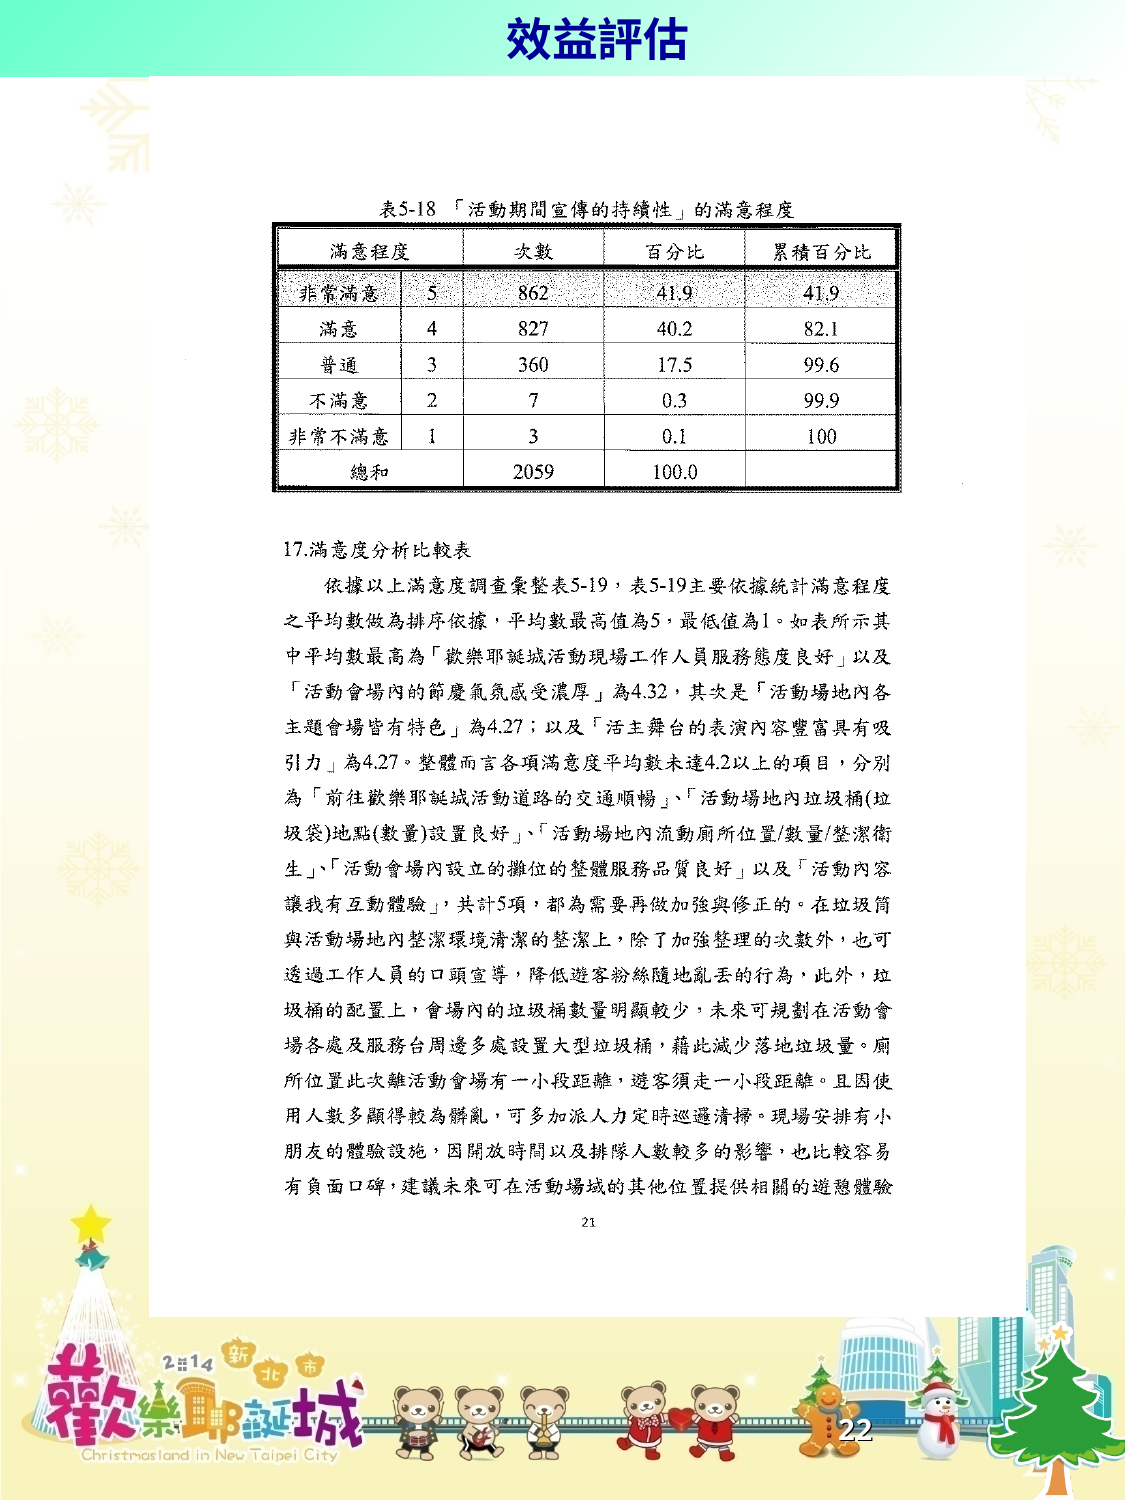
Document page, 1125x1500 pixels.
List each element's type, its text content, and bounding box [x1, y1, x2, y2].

text_box 22 [822, 1390, 1085, 1471]
picture [149, 76, 1026, 1317]
title 效益評估 [196, 0, 1000, 76]
